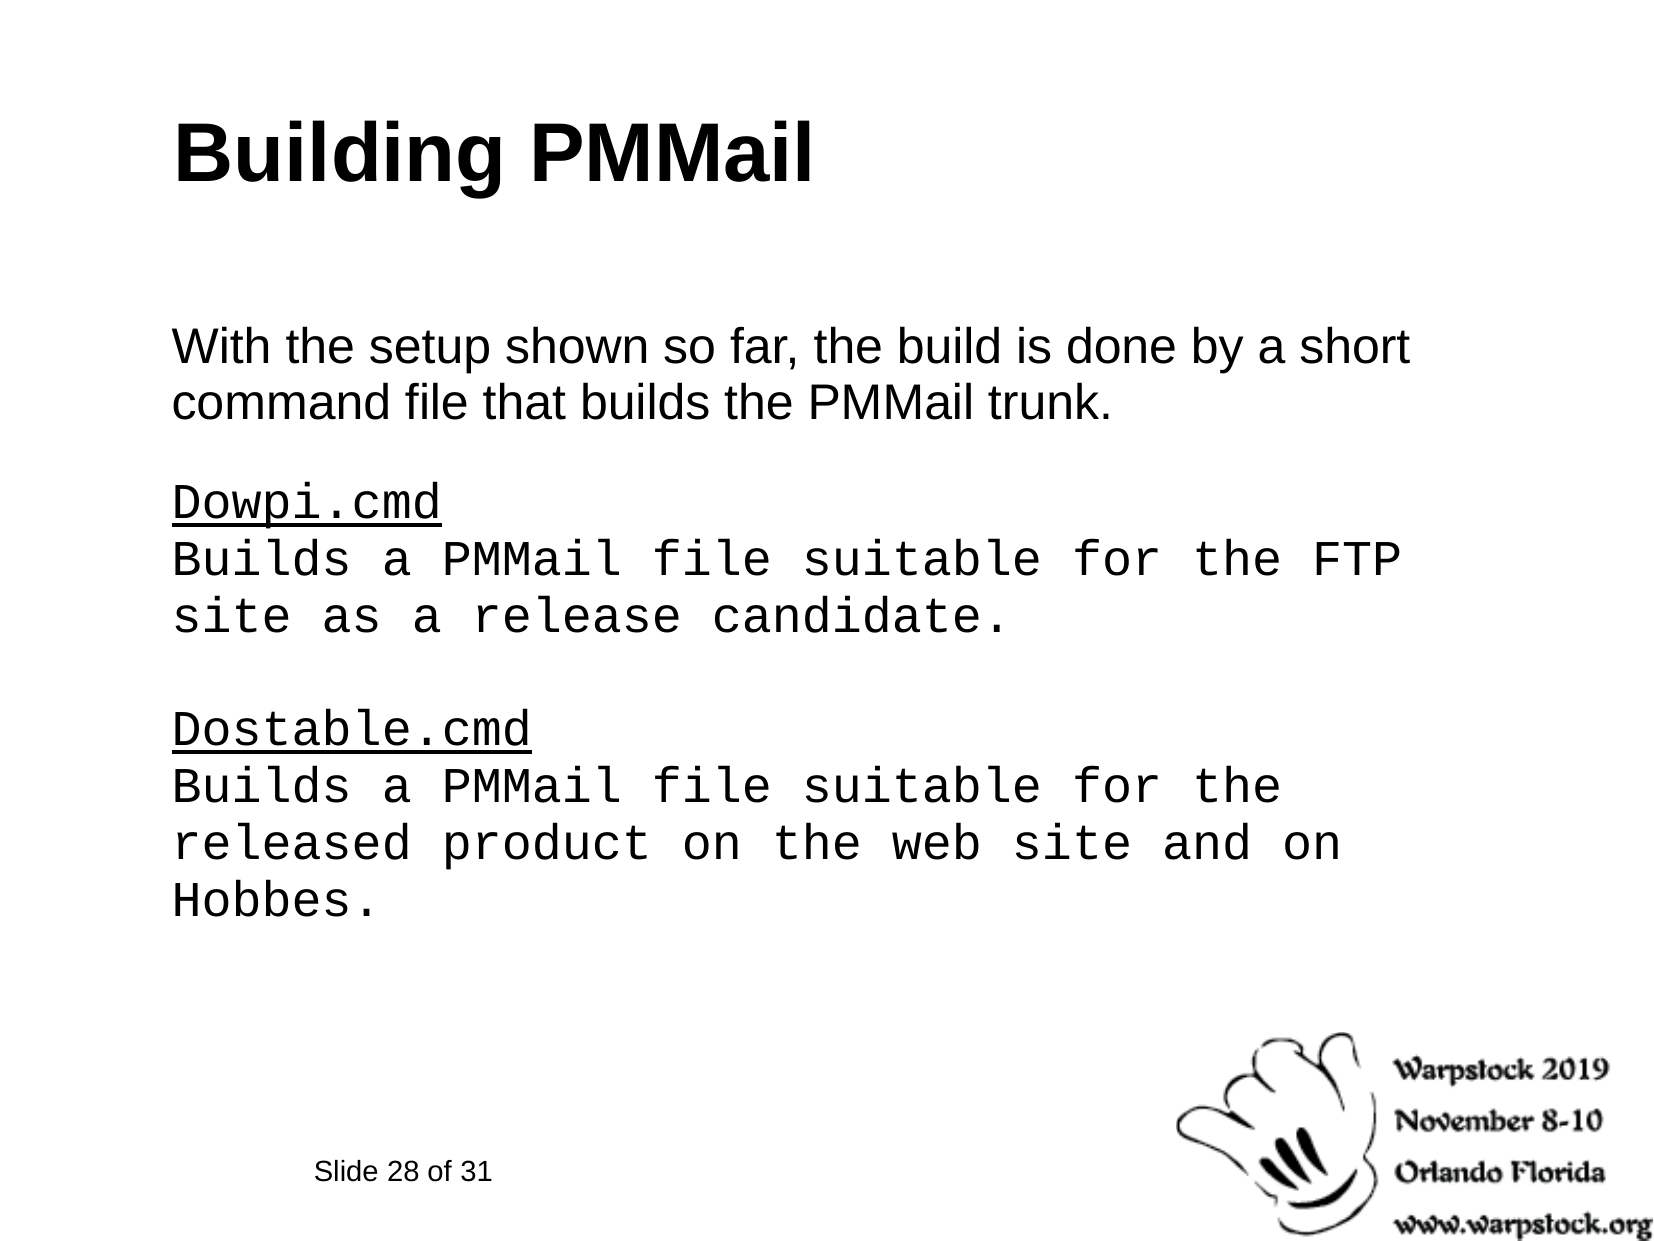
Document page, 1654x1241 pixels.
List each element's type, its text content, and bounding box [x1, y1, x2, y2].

title Building PMMail [173, 49, 1420, 257]
picture [1176, 1032, 1654, 1241]
subtitle With the setup shown so far, the build is done by a short command file that builds the PMMail trunk. Dowpi.cmd Builds a PMMail file suitable for the FTP site as a release candidate. Dostable.cmd Builds a PMMail file suitable for the released product on the web site and on Hobbes. [171, 295, 1418, 1002]
